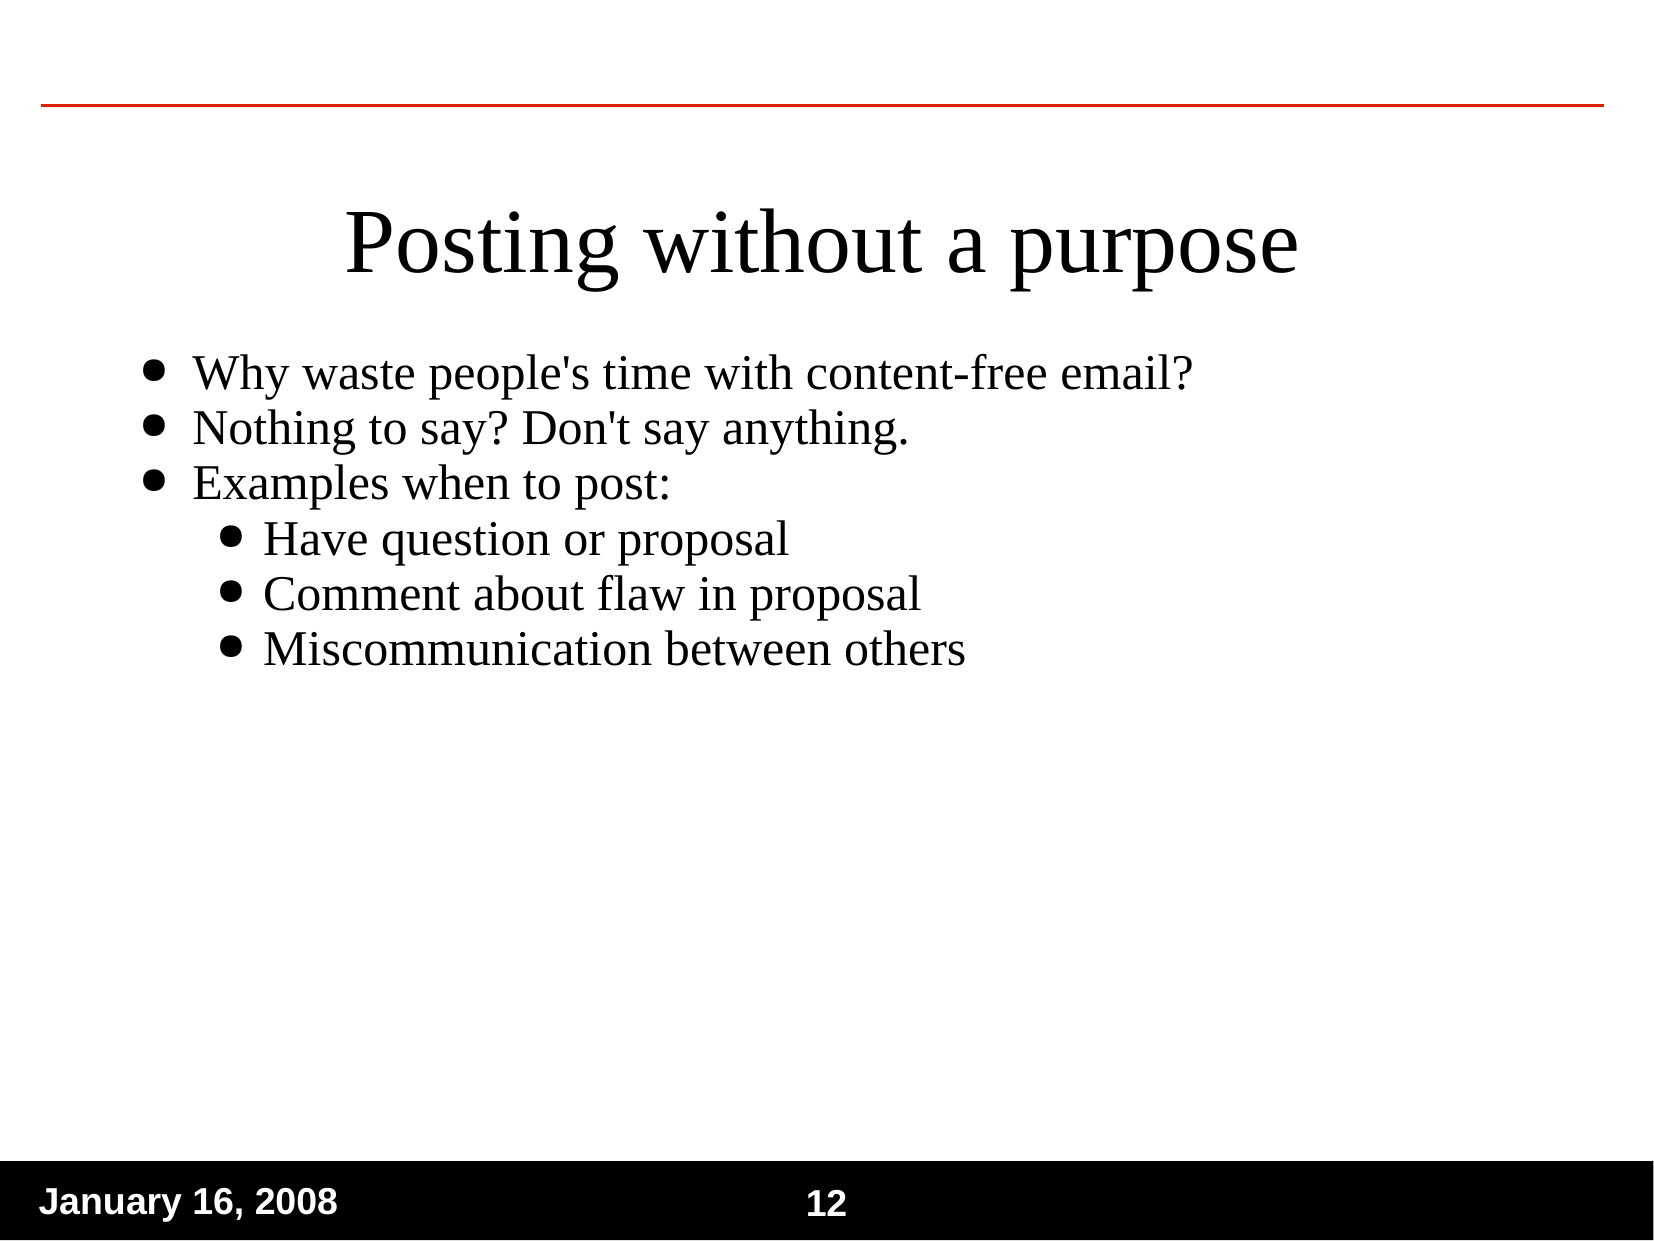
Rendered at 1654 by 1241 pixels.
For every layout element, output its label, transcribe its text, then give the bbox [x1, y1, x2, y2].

list Why waste people's time with content-free email? Nothing to say? Don't say anything. Examples when to post: Have question or proposal Comment about flaw in proposal Miscommunication between others [121, 344, 1534, 1127]
title Posting without a purpose [117, 137, 1530, 346]
